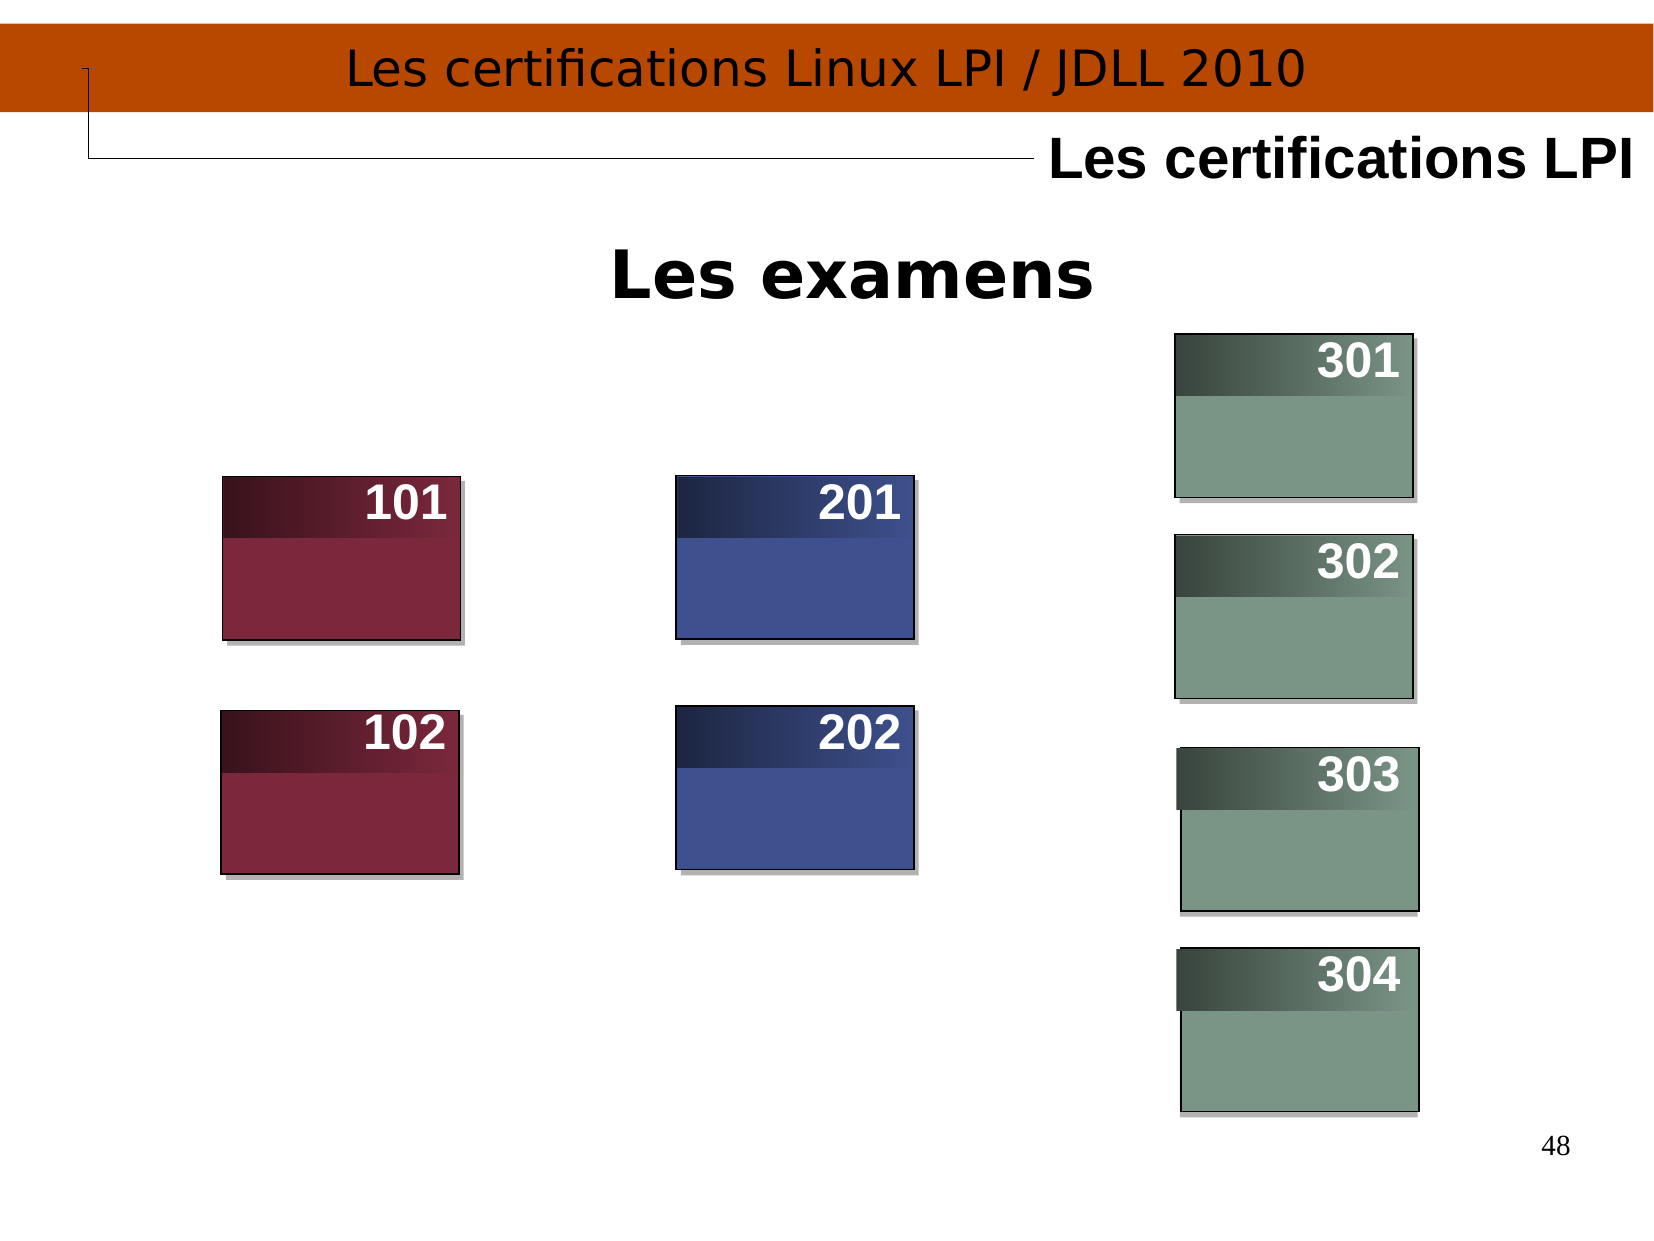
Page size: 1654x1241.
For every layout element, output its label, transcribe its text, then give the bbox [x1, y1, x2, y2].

text_box Les certifications LPI [1033, 118, 1654, 198]
text_box [1176, 948, 1420, 1118]
text_box [1174, 333, 1418, 504]
text_box [1174, 534, 1418, 704]
list Les examens [73, 236, 1562, 1047]
text_box 302 [1301, 525, 1415, 597]
text_box 301 [1301, 324, 1415, 396]
text_box 101 [349, 467, 463, 539]
text_box [1176, 747, 1420, 917]
text_box [222, 476, 465, 646]
text_box [0, 23, 1654, 113]
text_box 304 [1302, 938, 1416, 1011]
text_box 303 [1302, 738, 1416, 810]
text_box 102 [348, 696, 462, 768]
title Les certifications Linux LPI / JDLL 2010 [82, 39, 1571, 99]
text_box [221, 710, 464, 880]
text_box 201 [803, 466, 917, 538]
text_box 202 [803, 696, 917, 769]
text_box [676, 475, 919, 645]
text_box [676, 705, 919, 876]
